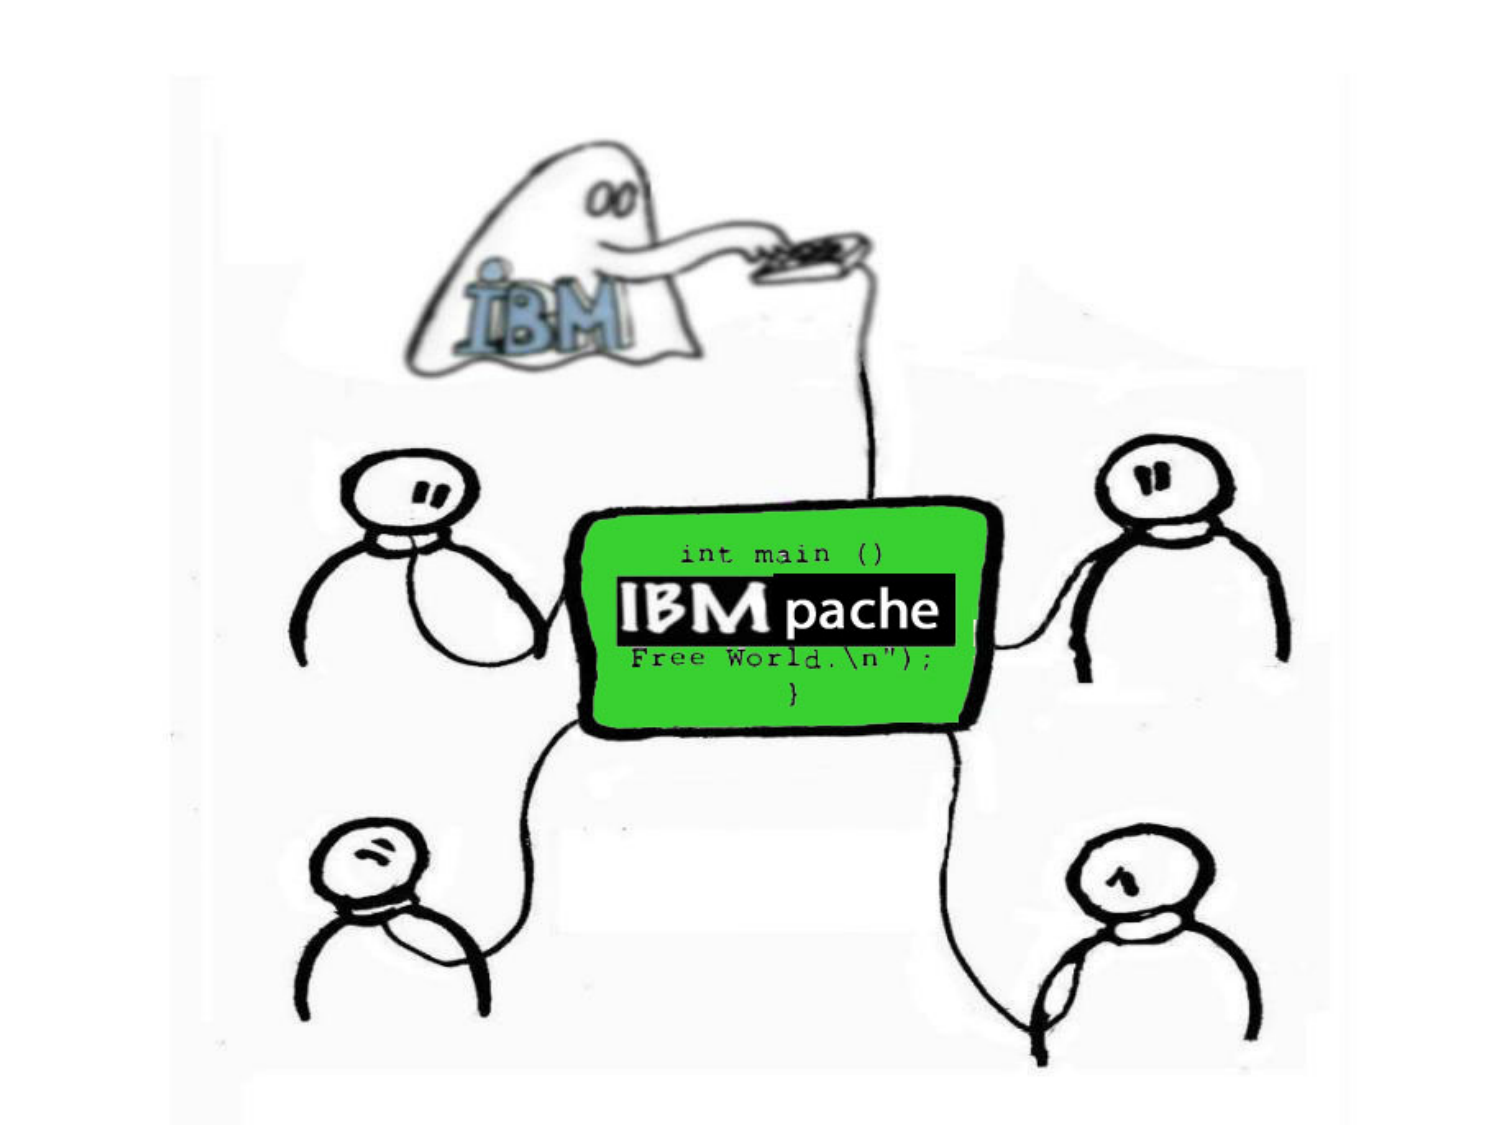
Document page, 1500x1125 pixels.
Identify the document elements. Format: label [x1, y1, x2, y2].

picture [109, 0, 1412, 1125]
